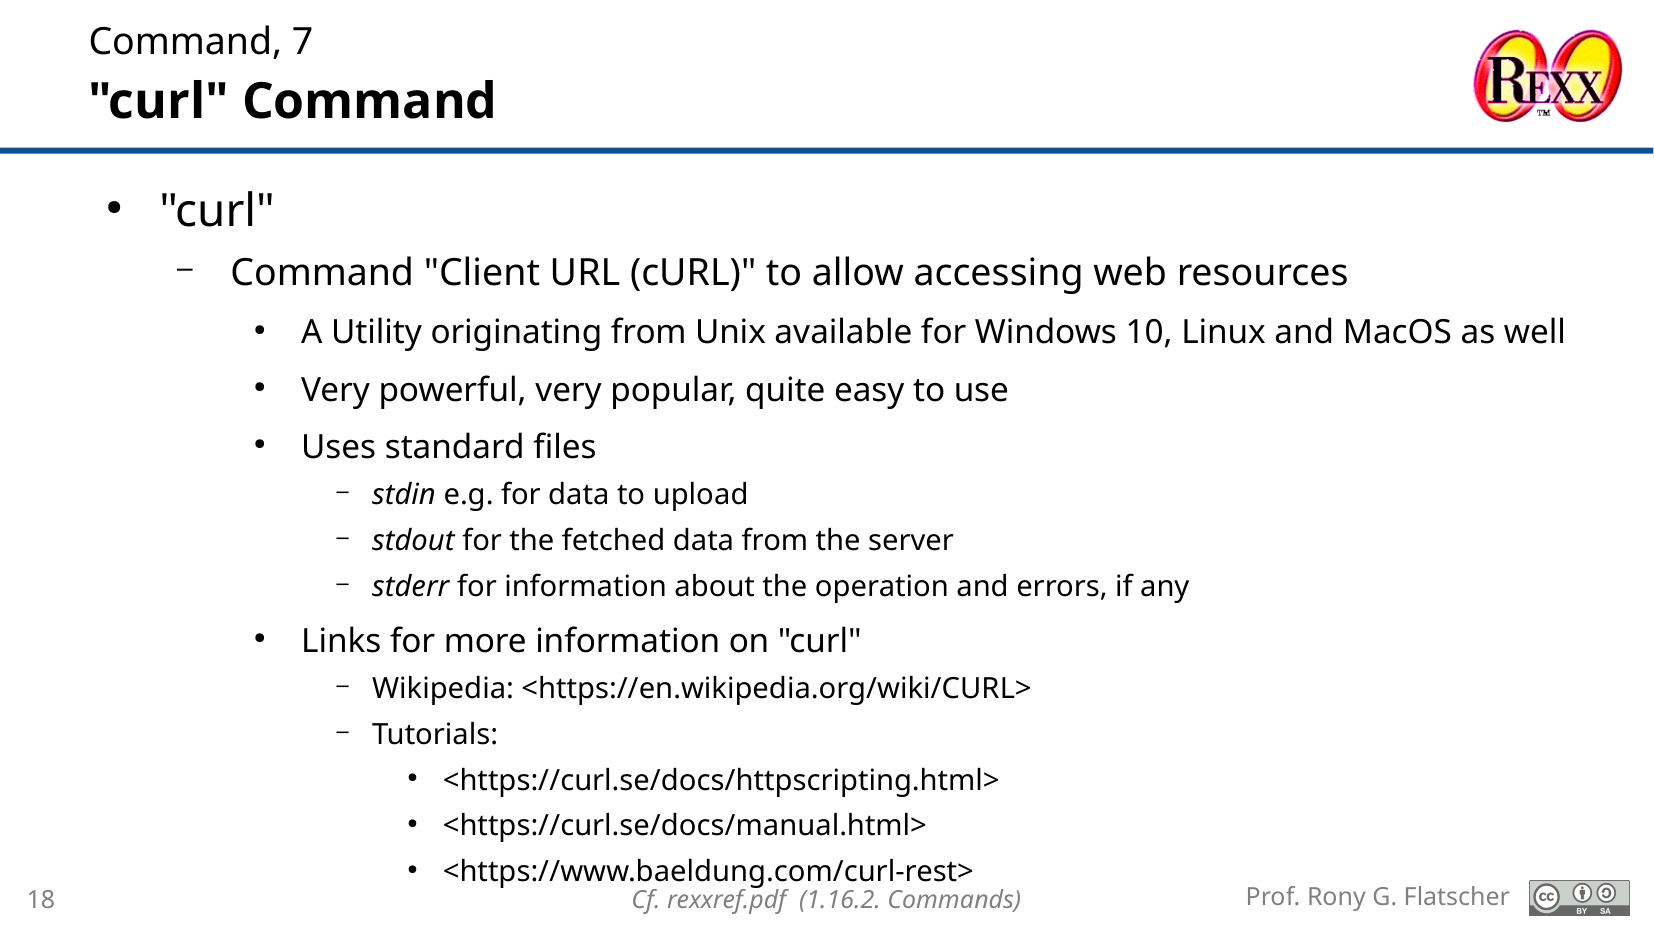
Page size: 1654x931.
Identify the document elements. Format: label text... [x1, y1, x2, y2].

title Command, 7 "curl" Command [29, 0, 1654, 148]
text_box Cf. rexxref.pdf (1.16.2. Commands) [0, 874, 1654, 922]
list "curl" Command "Client URL (cURL)" to allow accessing web resources A Utility originating from Unix available for Windows 10, Linux and MacOS as well Very powerful, very popular, quite easy to use Uses standard files stdin e.g. for data to upload stdout for the fetched data from the server stderr for information about the operation and errors, if any Links for more information on "curl" Wikipedia: <https://en.wikipedia.org/wiki/CURL> Tutorials: <https://curl.se/docs/httpscripting.html> <https://curl.se/docs/manual.html> <https://www.baeldung.com/curl-rest> [88, 177, 1575, 857]
